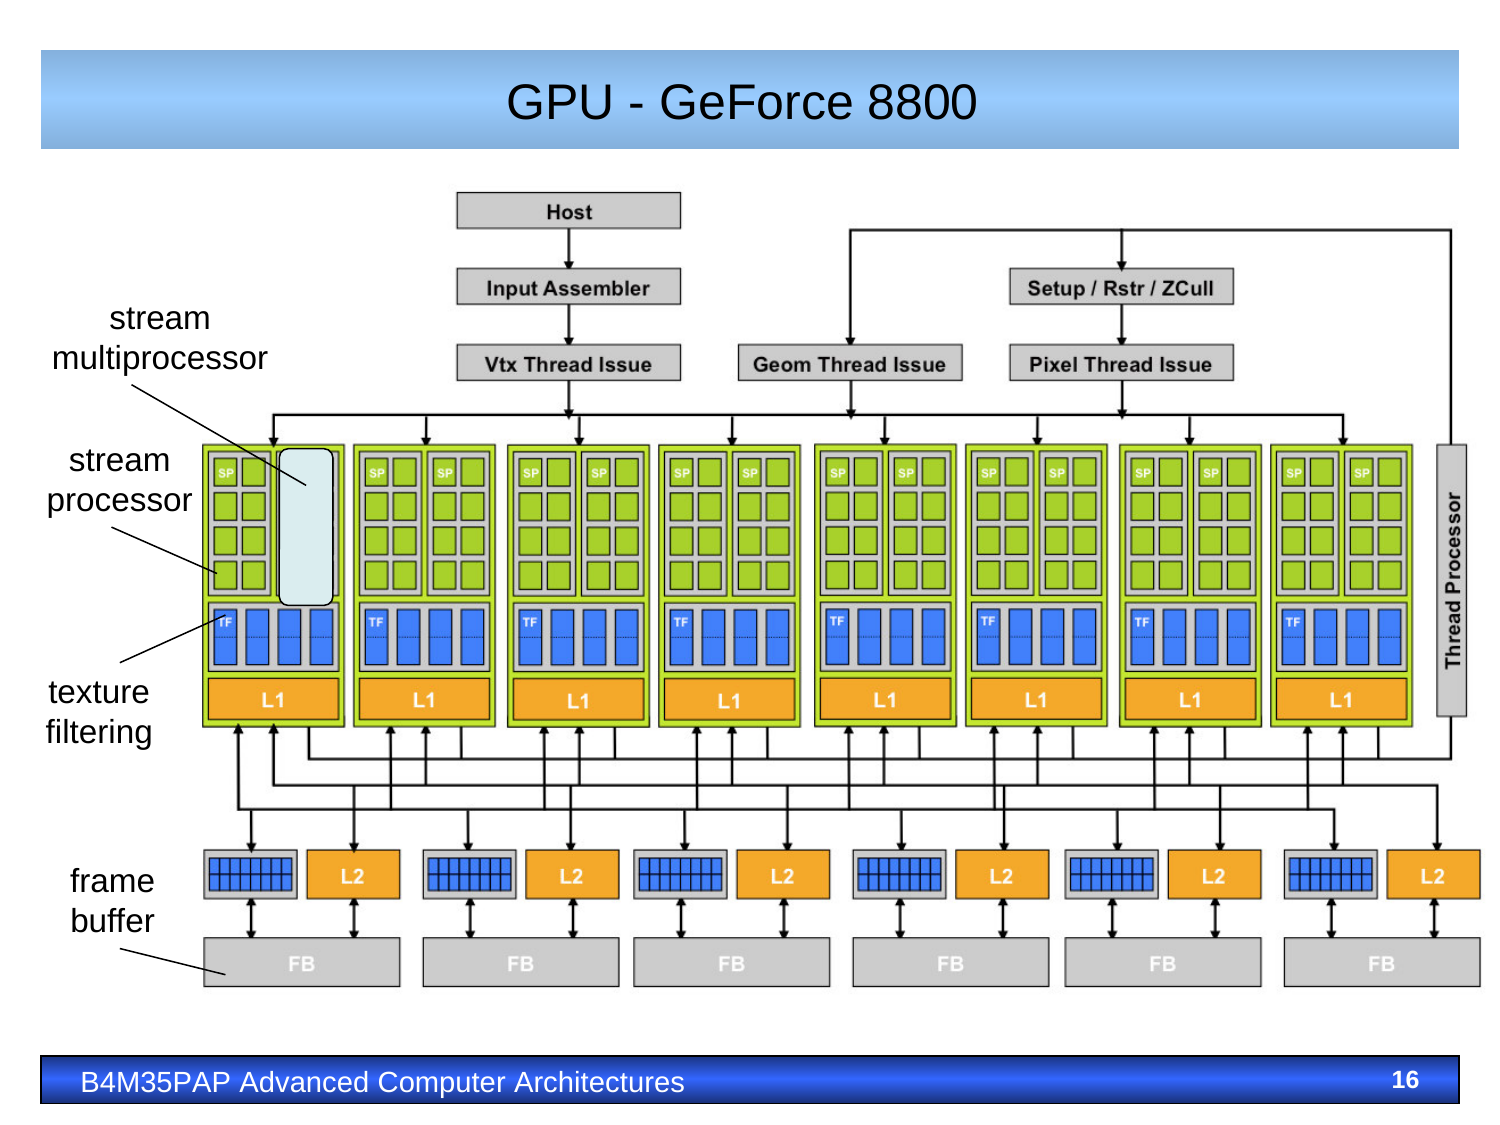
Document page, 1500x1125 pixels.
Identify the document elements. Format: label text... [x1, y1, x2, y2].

text_box texture filtering [14, 662, 185, 758]
title GPU - GeForce 8800 [41, 50, 1459, 149]
picture [184, 175, 1500, 1002]
text_box stream processor [14, 431, 226, 526]
text_box frame buffer [41, 851, 185, 947]
text_box [279, 448, 333, 606]
text_box stream multiprocessor [14, 288, 307, 384]
picture [184, 417, 208, 431]
